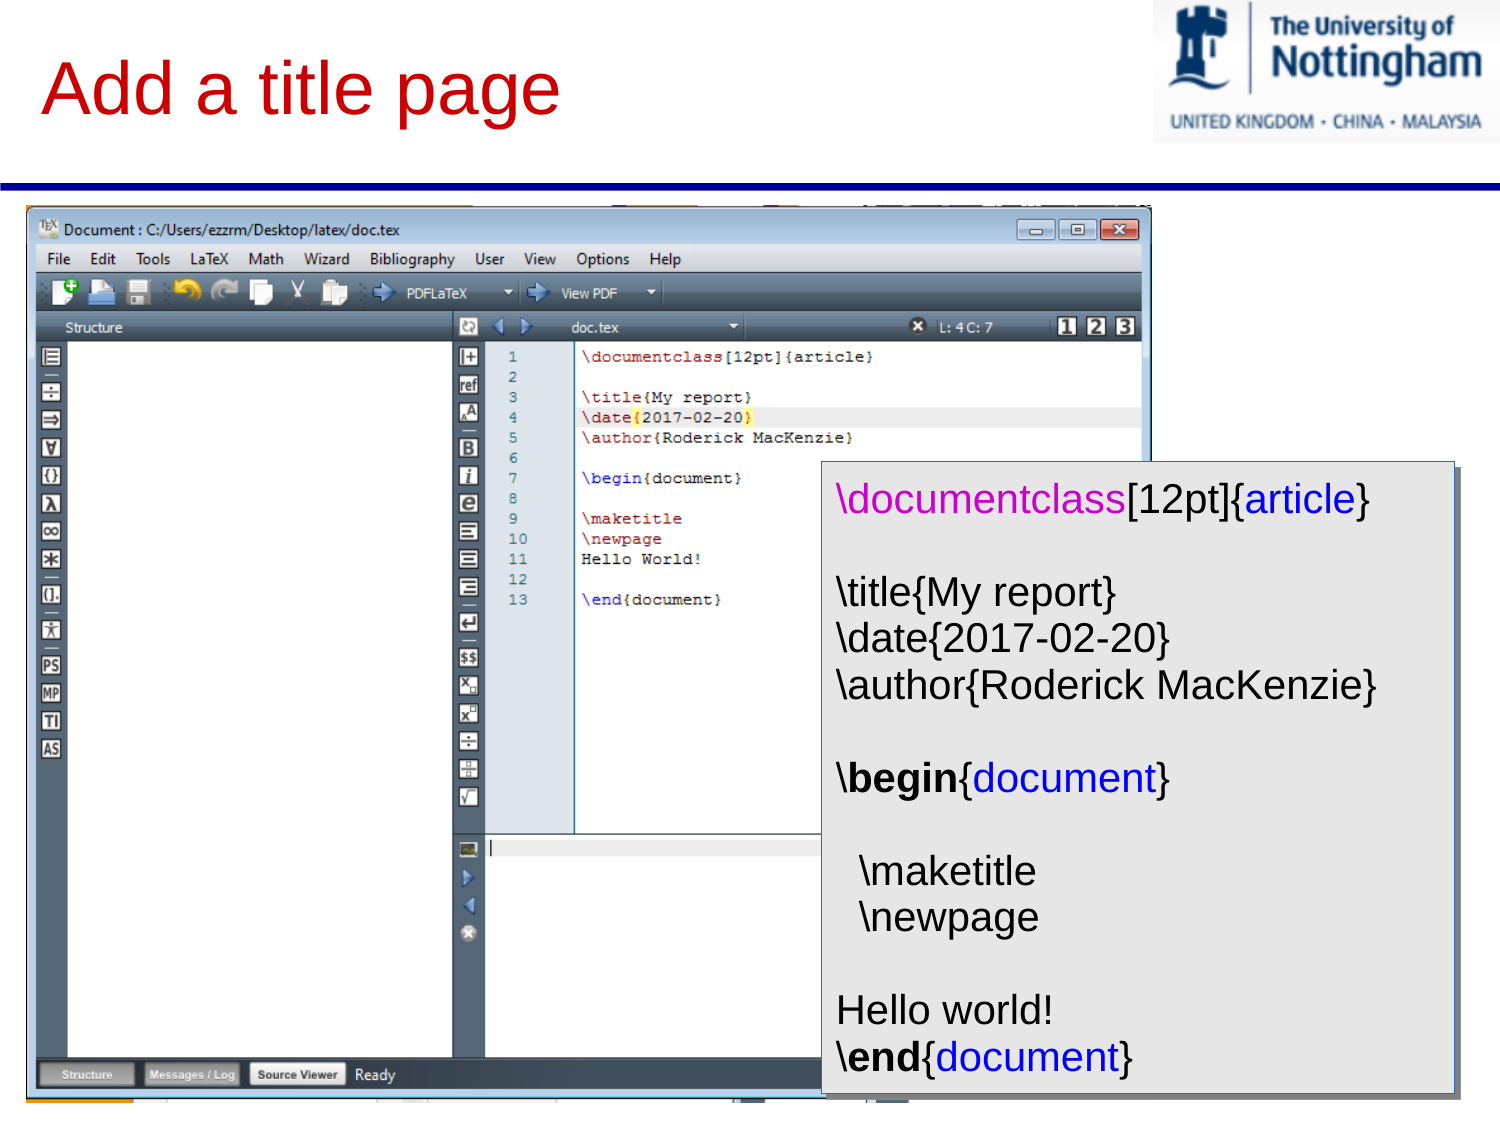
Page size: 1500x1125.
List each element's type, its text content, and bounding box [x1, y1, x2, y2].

picture [1153, 0, 1500, 143]
text_box Add a title page [27, 39, 1147, 222]
text_box \documentclass[12pt]{article} \title{My report} \date{2017-02-20} \author{Roderick MacKenzie} \begin{document} \maketitle \newpage Hello world! \end{document} [821, 461, 1455, 1094]
picture [26, 205, 1152, 1103]
